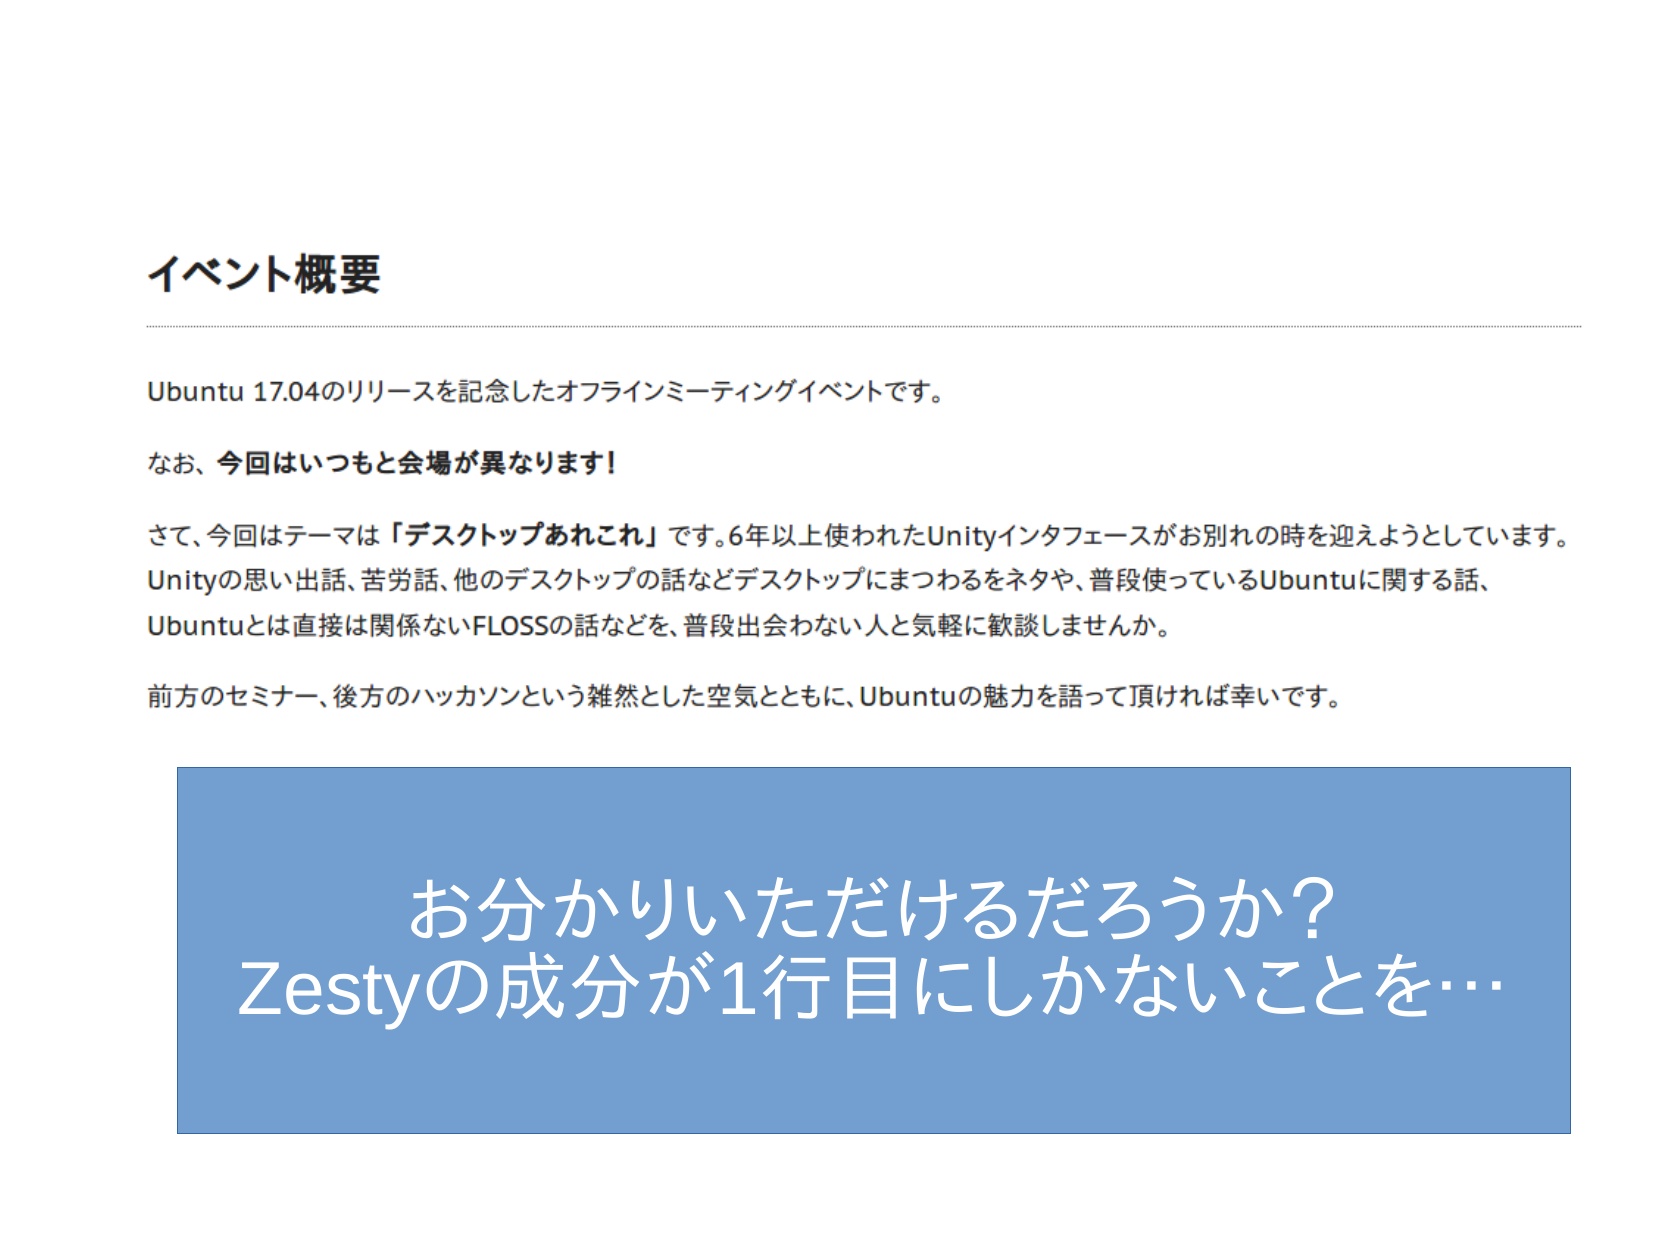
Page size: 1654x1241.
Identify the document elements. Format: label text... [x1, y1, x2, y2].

text_box お分かりいただけるだろうか？ Zestyの成分が1行目にしかないことを… [177, 767, 1571, 1134]
picture [94, 248, 1630, 768]
